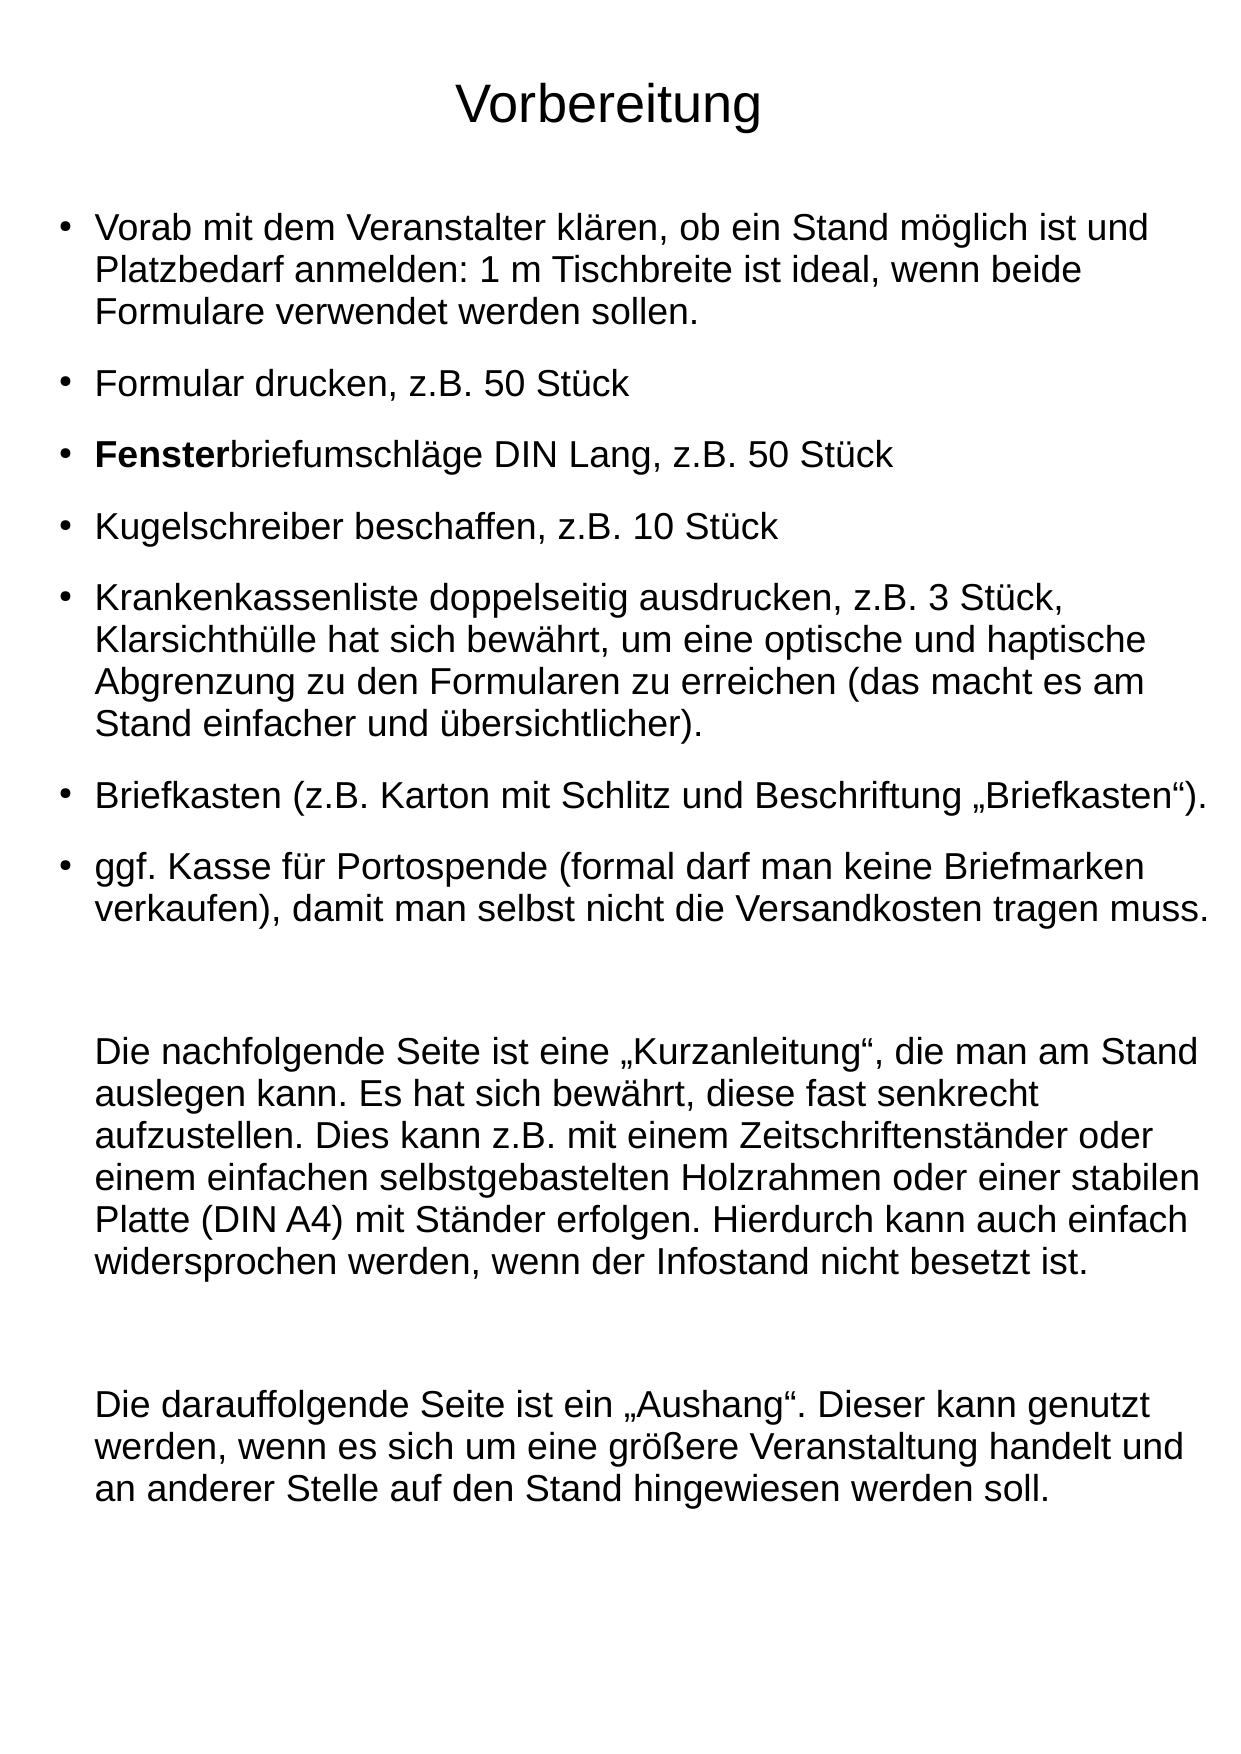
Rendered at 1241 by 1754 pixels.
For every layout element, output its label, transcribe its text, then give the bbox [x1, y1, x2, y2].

list Vorab mit dem Veranstalter klären, ob ein Stand möglich ist und Platzbedarf anmelden: 1 m Tischbreite ist ideal, wenn beide Formulare verwendet werden sollen. Formular drucken, z.B. 50 Stück Fensterbriefumschläge DIN Lang, z.B. 50 Stück Kugelschreiber beschaffen, z.B. 10 Stück Krankenkassenliste doppelseitig ausdrucken, z.B. 3 Stück, Klarsichthülle hat sich bewährt, um eine optische und haptische Abgrenzung zu den Formularen zu erreichen (das macht es am Stand einfacher und übersichtlicher). Briefkasten (z.B. Karton mit Schlitz und Beschriftung „Briefkasten“). ggf. Kasse für Portospende (formal darf man keine Briefmarken verkaufen), damit man selbst nicht die Versandkosten tragen muss. Die nachfolgende Seite ist eine „Kurzanleitung“, die man am Stand auslegen kann. Es hat sich bewährt, diese fast senkrecht aufzustellen. Dies kann z.B. mit einem Zeitschriftenständer oder einem einfachen selbstgebastelten Holzrahmen oder einer stabilen Platte (DIN A4) mit Ständer erfolgen. Hierdurch kann auch einfach widersprochen werden, wenn der Infostand nicht besetzt ist. Die darauffolgende Seite ist ein „Aushang“. Dieser kann genutzt werden, wenn es sich um eine größere Veranstaltung handelt und an anderer Stelle auf den Stand hingewiesen werden soll. [59, 206, 1211, 945]
title Vorbereitung [59, 29, 1176, 178]
